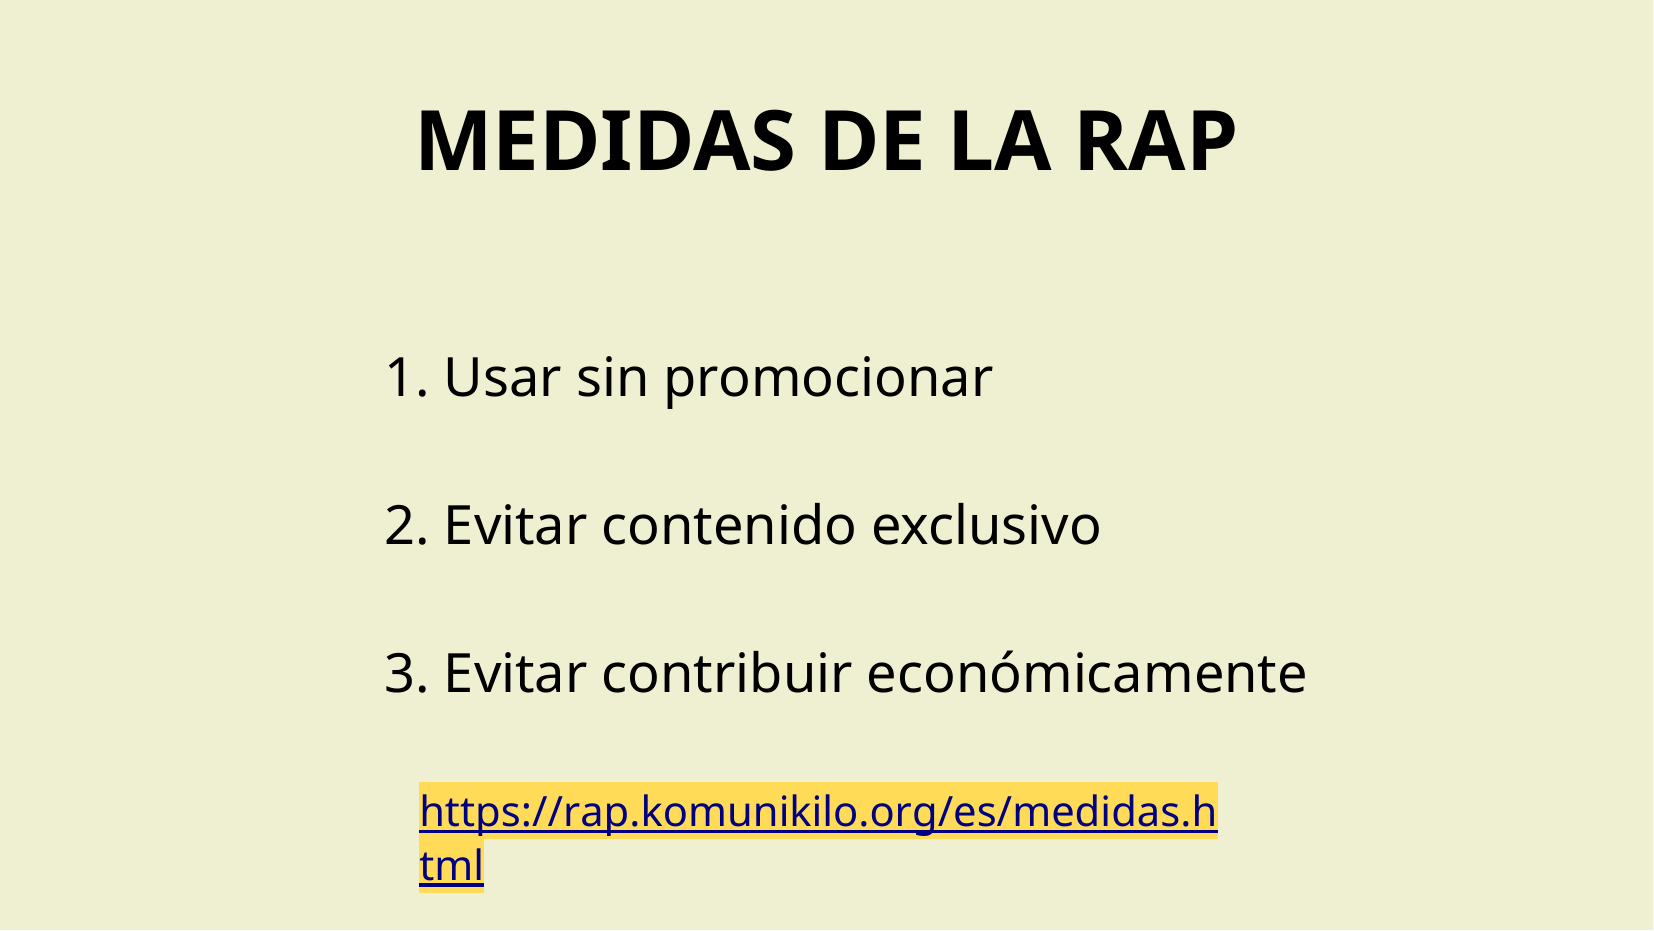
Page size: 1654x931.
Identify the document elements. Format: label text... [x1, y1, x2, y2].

text_box 1. Usar sin promocionar 2. Evitar contenido exclusivo 3. Evitar contribuir económicamente [369, 330, 1264, 630]
text_box https://rap.komunikilo.org/es/medidas.html [419, 773, 1223, 831]
title Medidas de la rap [82, 60, 1571, 217]
